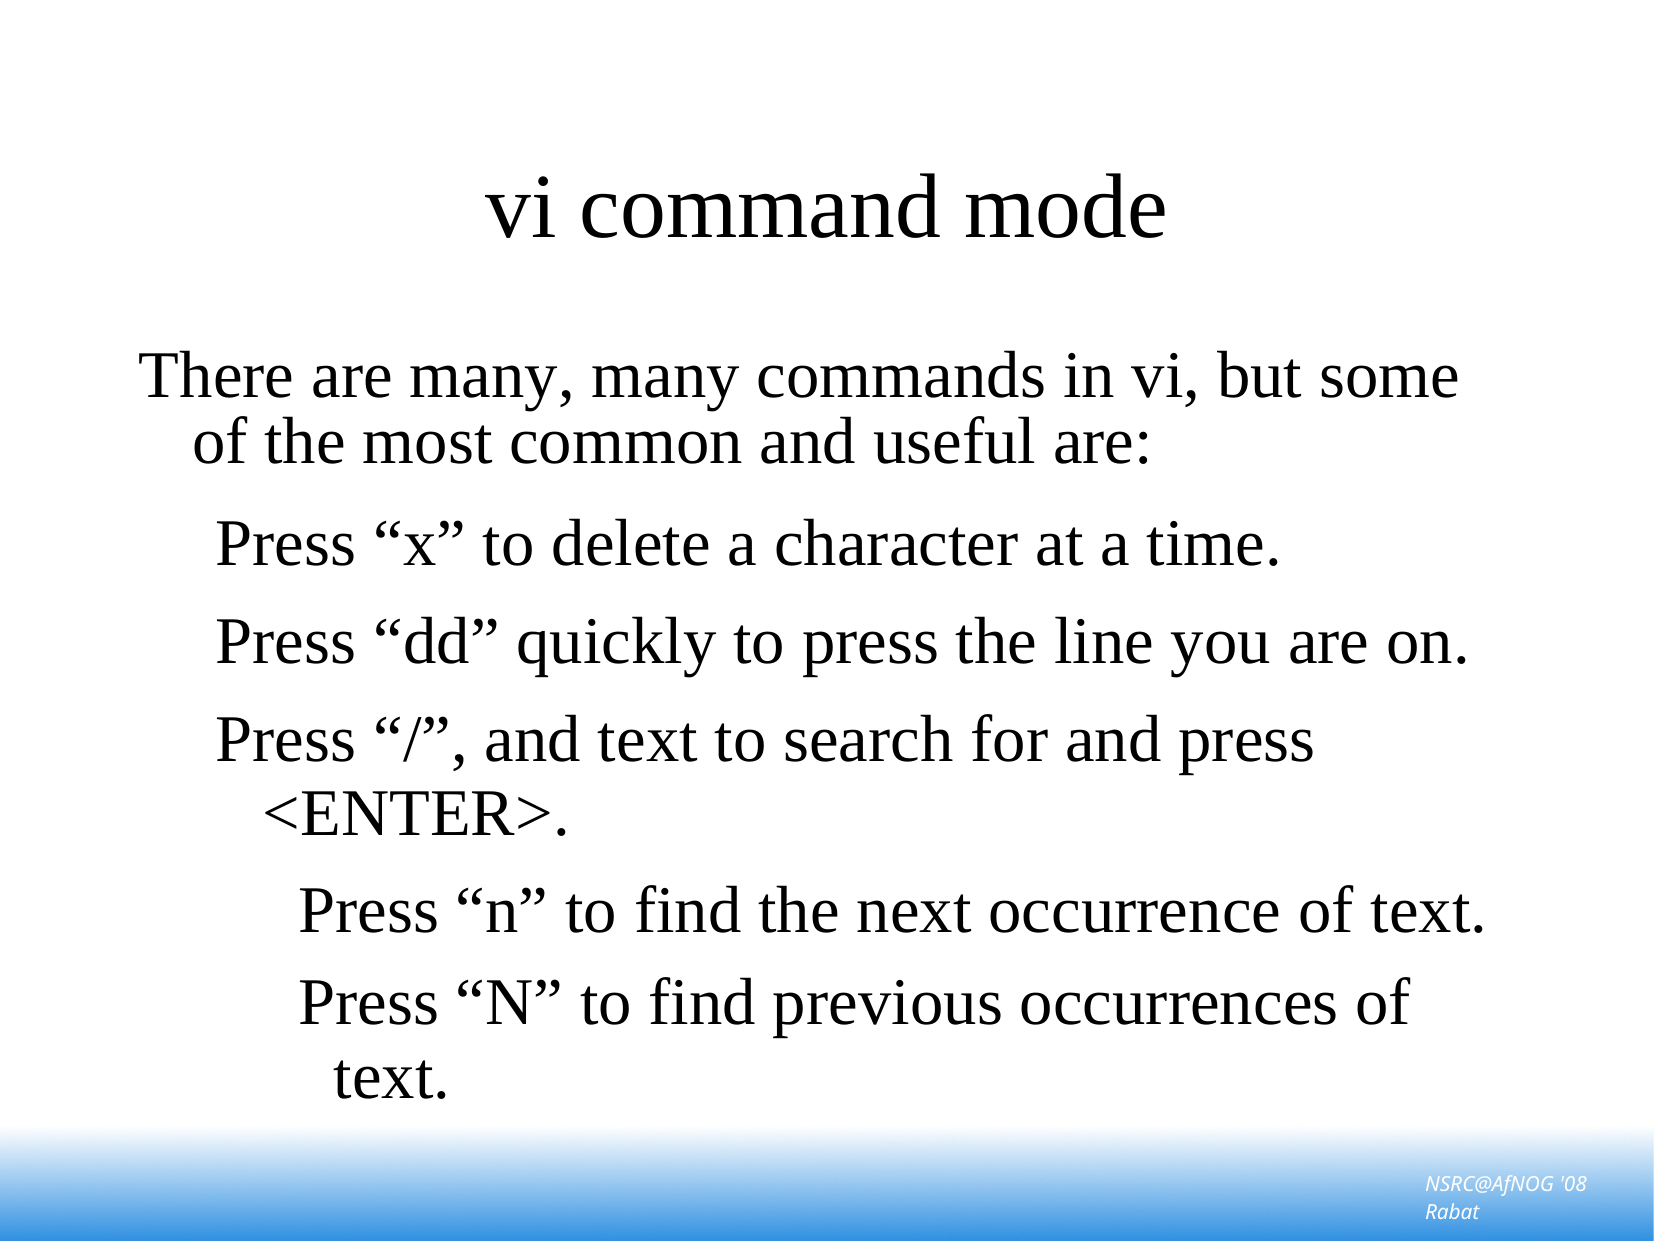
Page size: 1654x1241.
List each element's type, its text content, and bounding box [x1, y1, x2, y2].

picture [0, 1124, 1654, 1241]
list There are many, many commands in vi, but some of the most common and useful are: Press “x” to delete a character at a time. Press “dd” quickly to press the line you are on. Press “/”, and text to search for and press <ENTER>. Press “n” to find the next occurrence of text. Press “N” to find previous occurrences of text. [121, 344, 1534, 1135]
title vi command mode [121, 102, 1534, 311]
